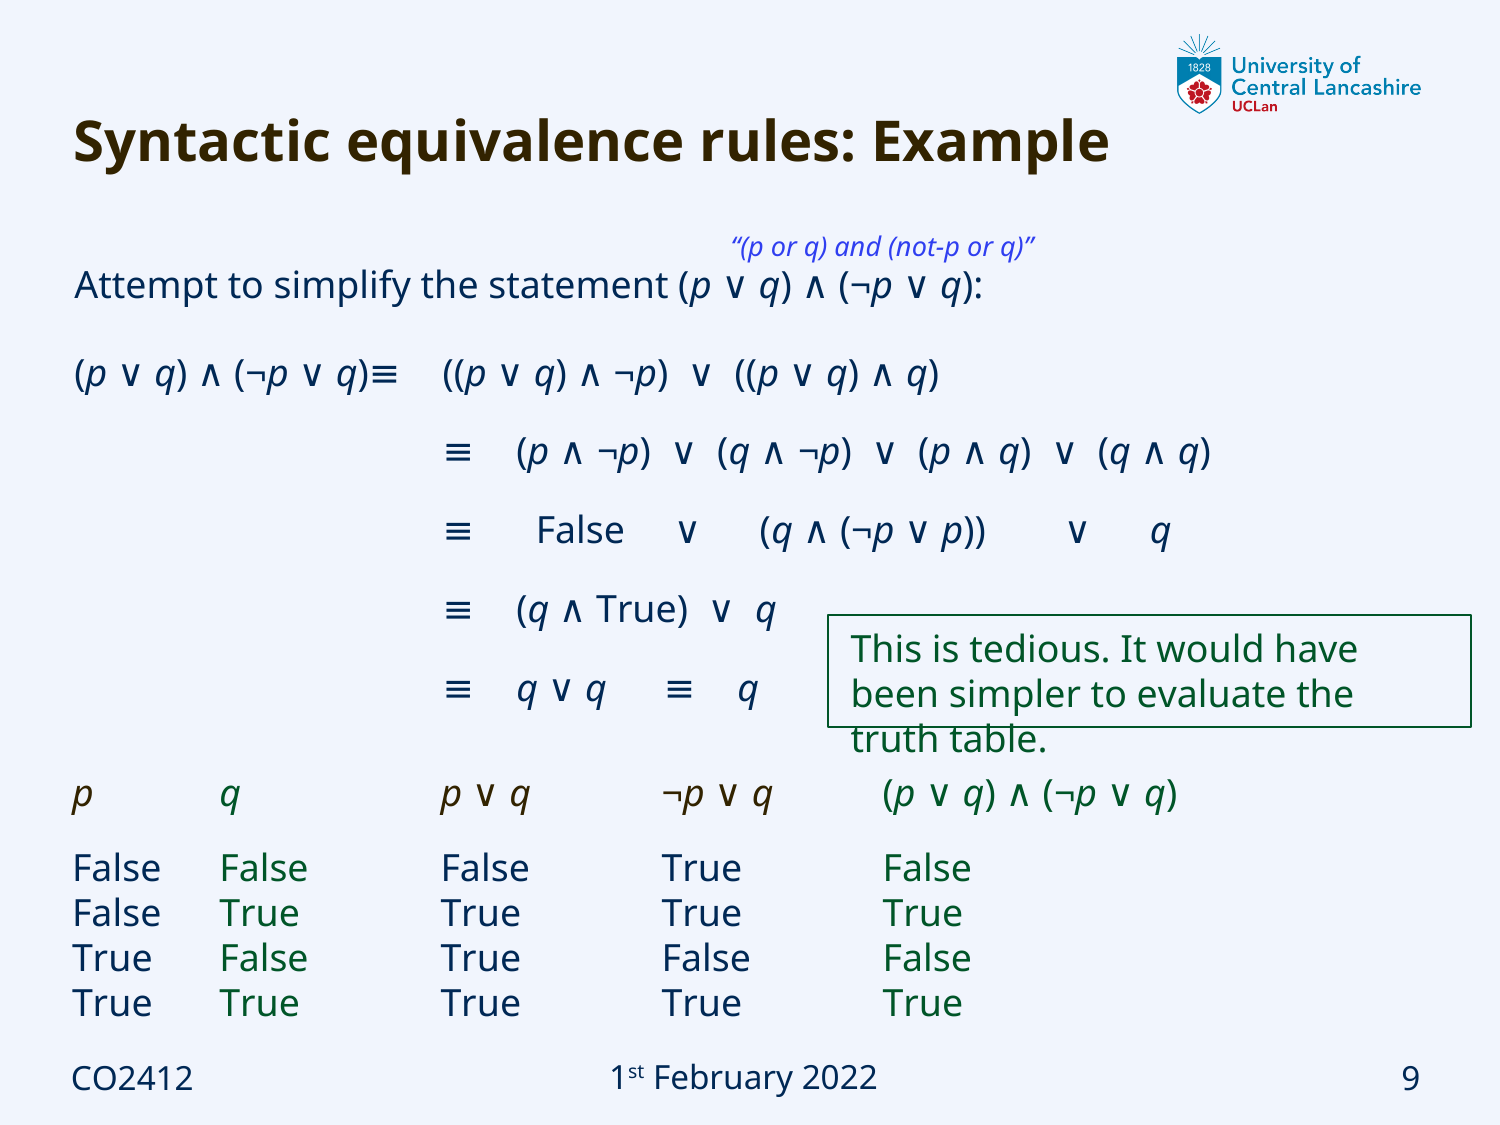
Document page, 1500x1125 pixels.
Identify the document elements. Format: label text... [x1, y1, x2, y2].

text_box “(p or q) and (not-p or q)” [585, 222, 1179, 270]
text_box Attempt to simplify the statement (p ∨ q) ∧ (¬p ∨ q): (p ∨ q) ∧ (¬p ∨ q) ≡ ((p ∨ q) ∧ ¬p) ∨ ((p ∨ q) ∧ q) ≡ (p ∧ ¬p) ∨ (q ∧ ¬p) ∨ (p ∧ q) ∨ (q ∧ q) ≡ False ∨ (q ∧ (¬p ∨ p)) ∨ q ≡ (q ∧ True) ∨ q ≡ q ∨ q ≡ q [829, 616, 1435, 726]
text_box Attempt to simplify the statement (p ∨ q) ∧ (¬p ∨ q): (p ∨ q) ∧ (¬p ∨ q) ≡ ((p ∨ q) ∧ ¬p) ∨ ((p ∨ q) ∧ q) ≡ (p ∧ ¬p) ∨ (q ∧ ¬p) ∨ (p ∧ q) ∨ (q ∧ q) ≡ False ∨ (q ∧ (¬p ∨ p)) ∨ q ≡ (q ∧ True) ∨ q ≡ q ∨ q ≡ q [59, 246, 1435, 770]
text_box This is tedious. It would have been simpler to evaluate the truth table. [835, 617, 1464, 723]
title Syntactic equivalence rules: Example [58, 54, 1500, 224]
text_box p q p ∨ q ¬p ∨ q (p ∨ q) ∧ (¬p ∨ q) False False False True False False True True True True True False True False False True True True True True [57, 761, 1381, 1031]
picture [1177, 34, 1421, 54]
